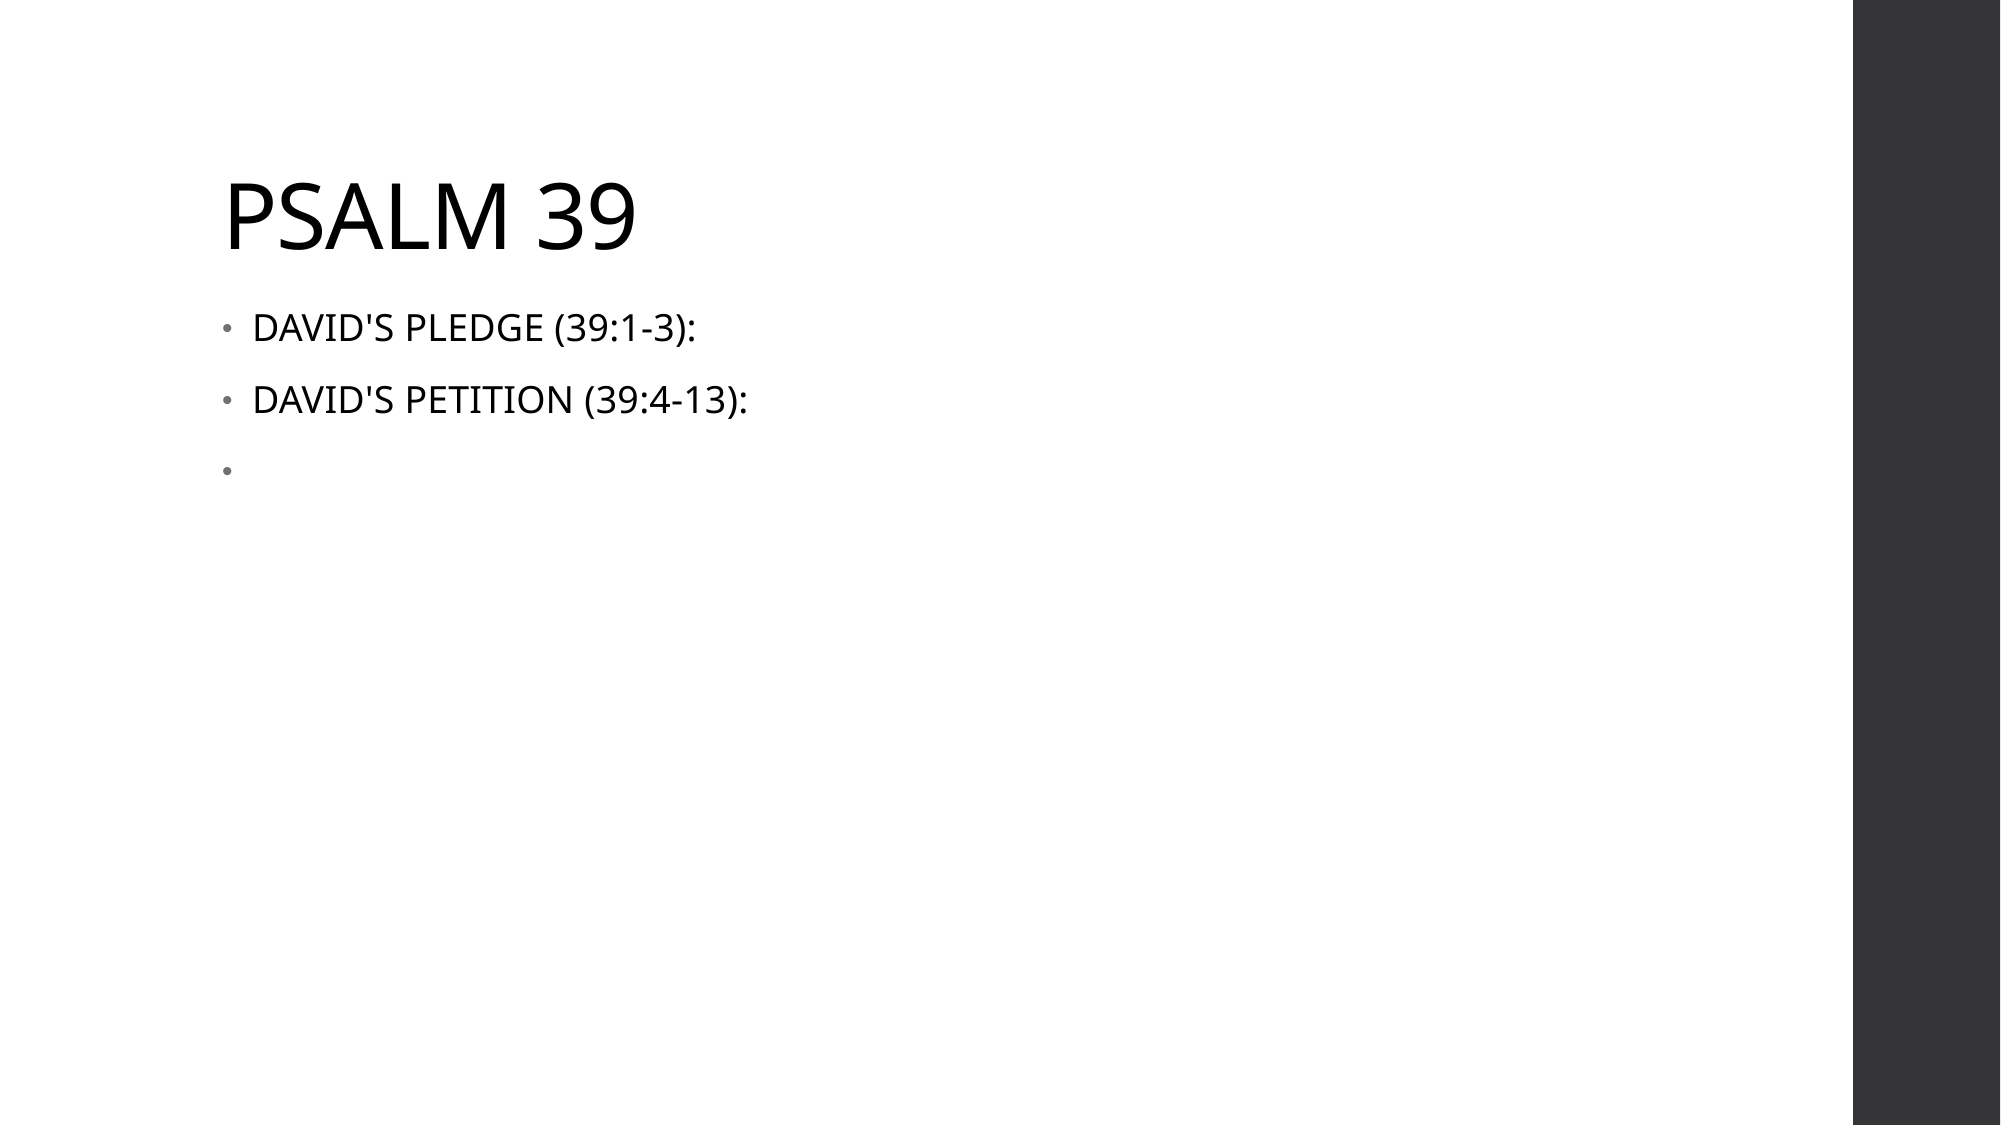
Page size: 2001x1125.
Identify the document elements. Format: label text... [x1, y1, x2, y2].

title PSALM 39 [206, 60, 1797, 278]
list DAVID'S PLEDGE (39:1-3): DAVID'S PETITION (39:4-13): [206, 299, 1617, 1014]
